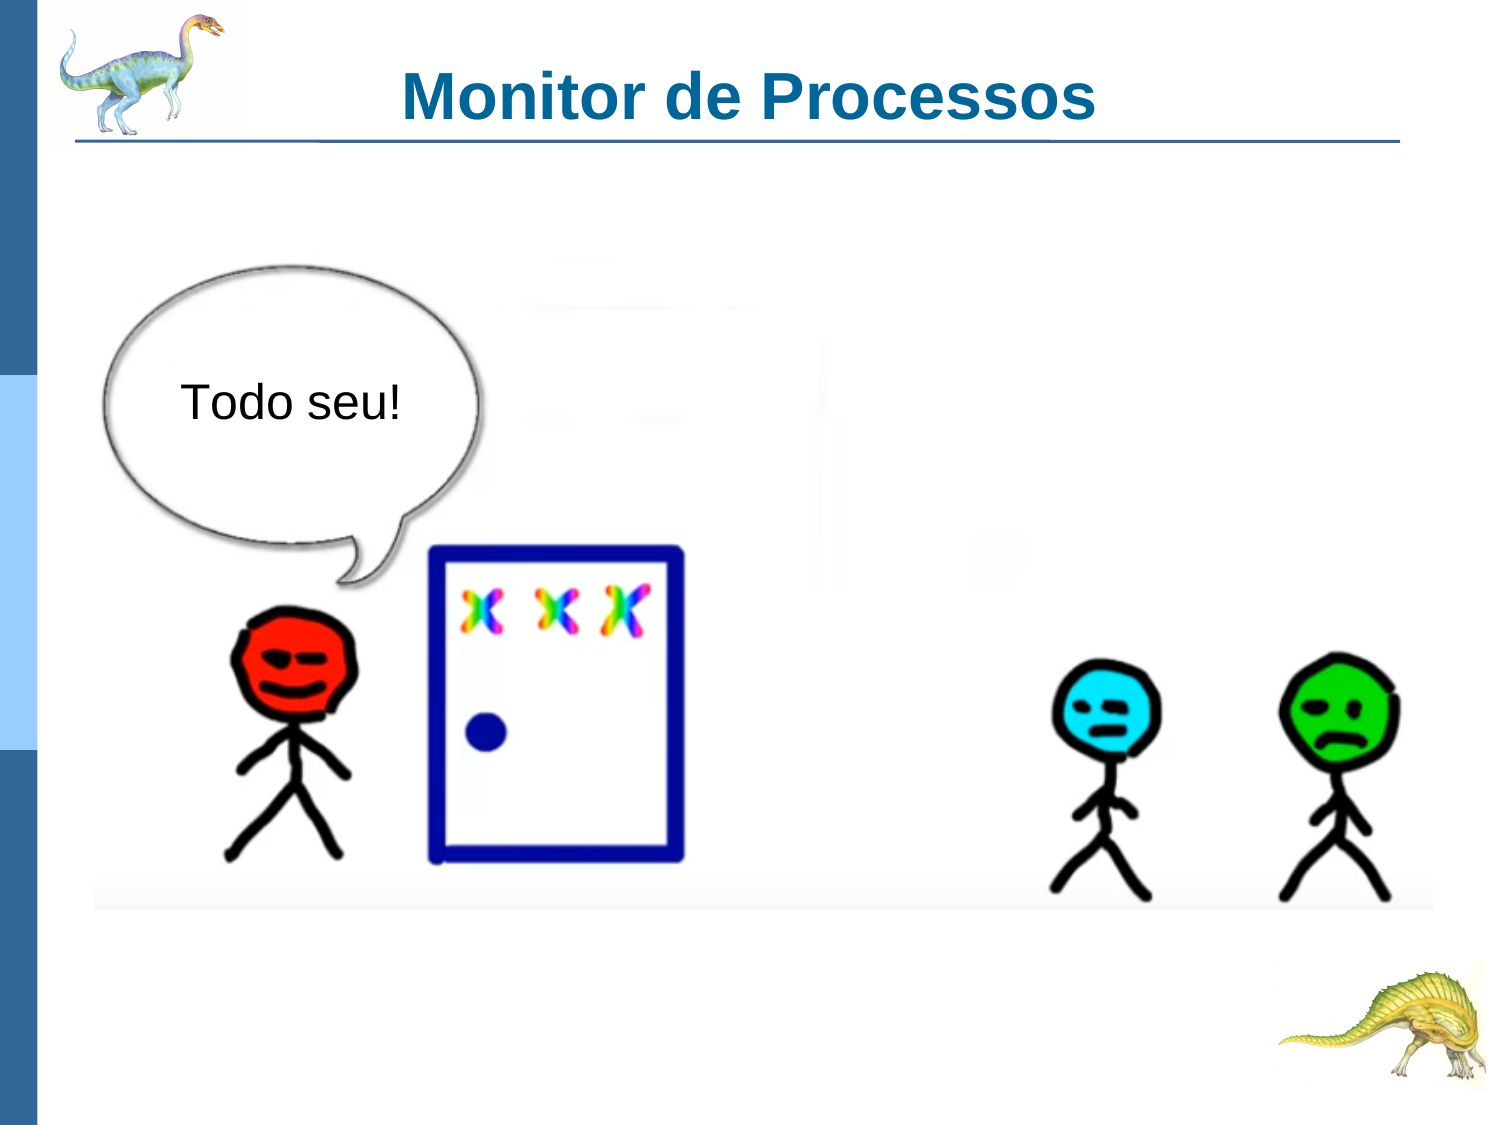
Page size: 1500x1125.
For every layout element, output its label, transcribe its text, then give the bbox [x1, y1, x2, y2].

picture [94, 254, 1433, 910]
picture [1275, 959, 1486, 1090]
text_box Monitor de Processos [75, 45, 1426, 141]
picture [46, 0, 243, 149]
text_box Todo seu! [165, 362, 438, 438]
